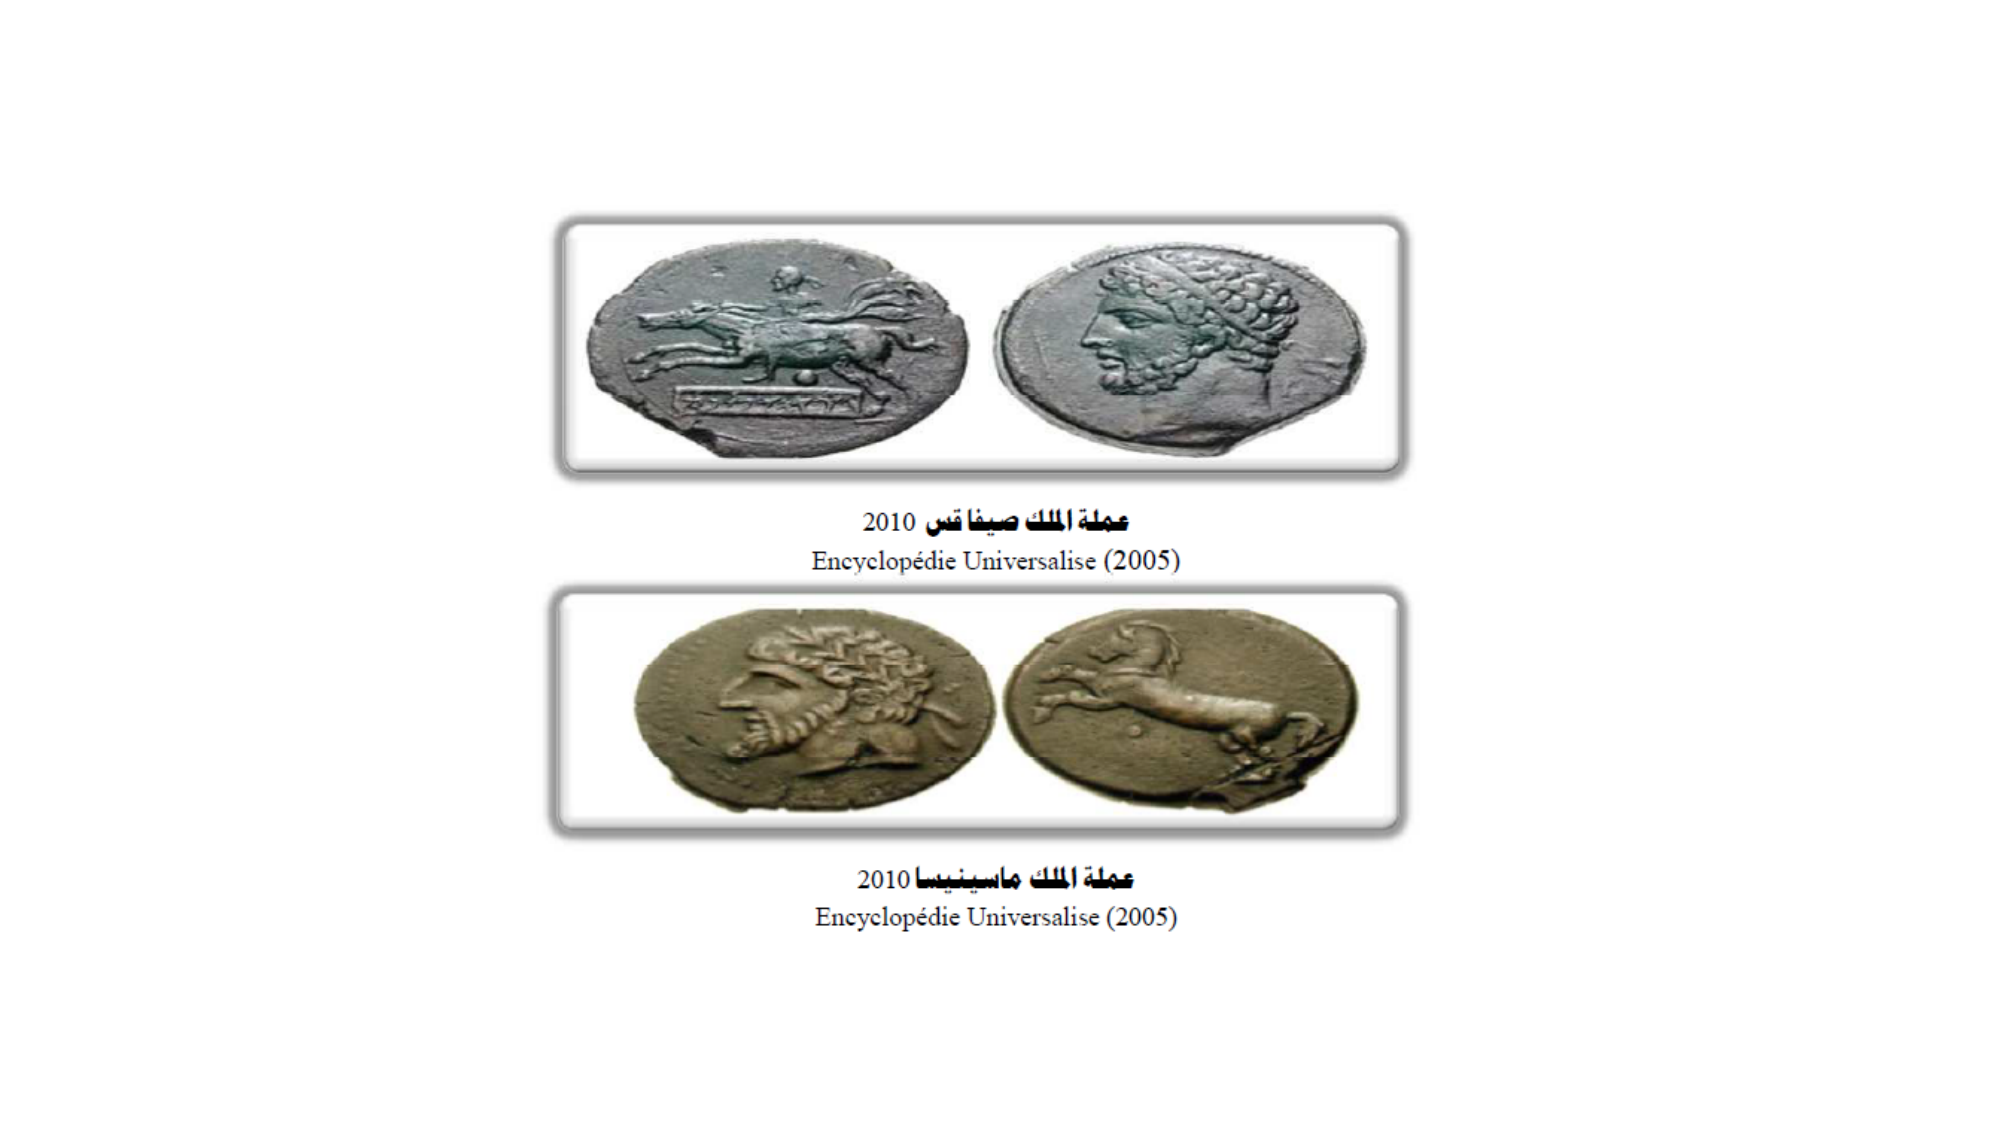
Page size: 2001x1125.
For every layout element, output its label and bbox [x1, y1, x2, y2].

picture [506, 166, 1494, 959]
